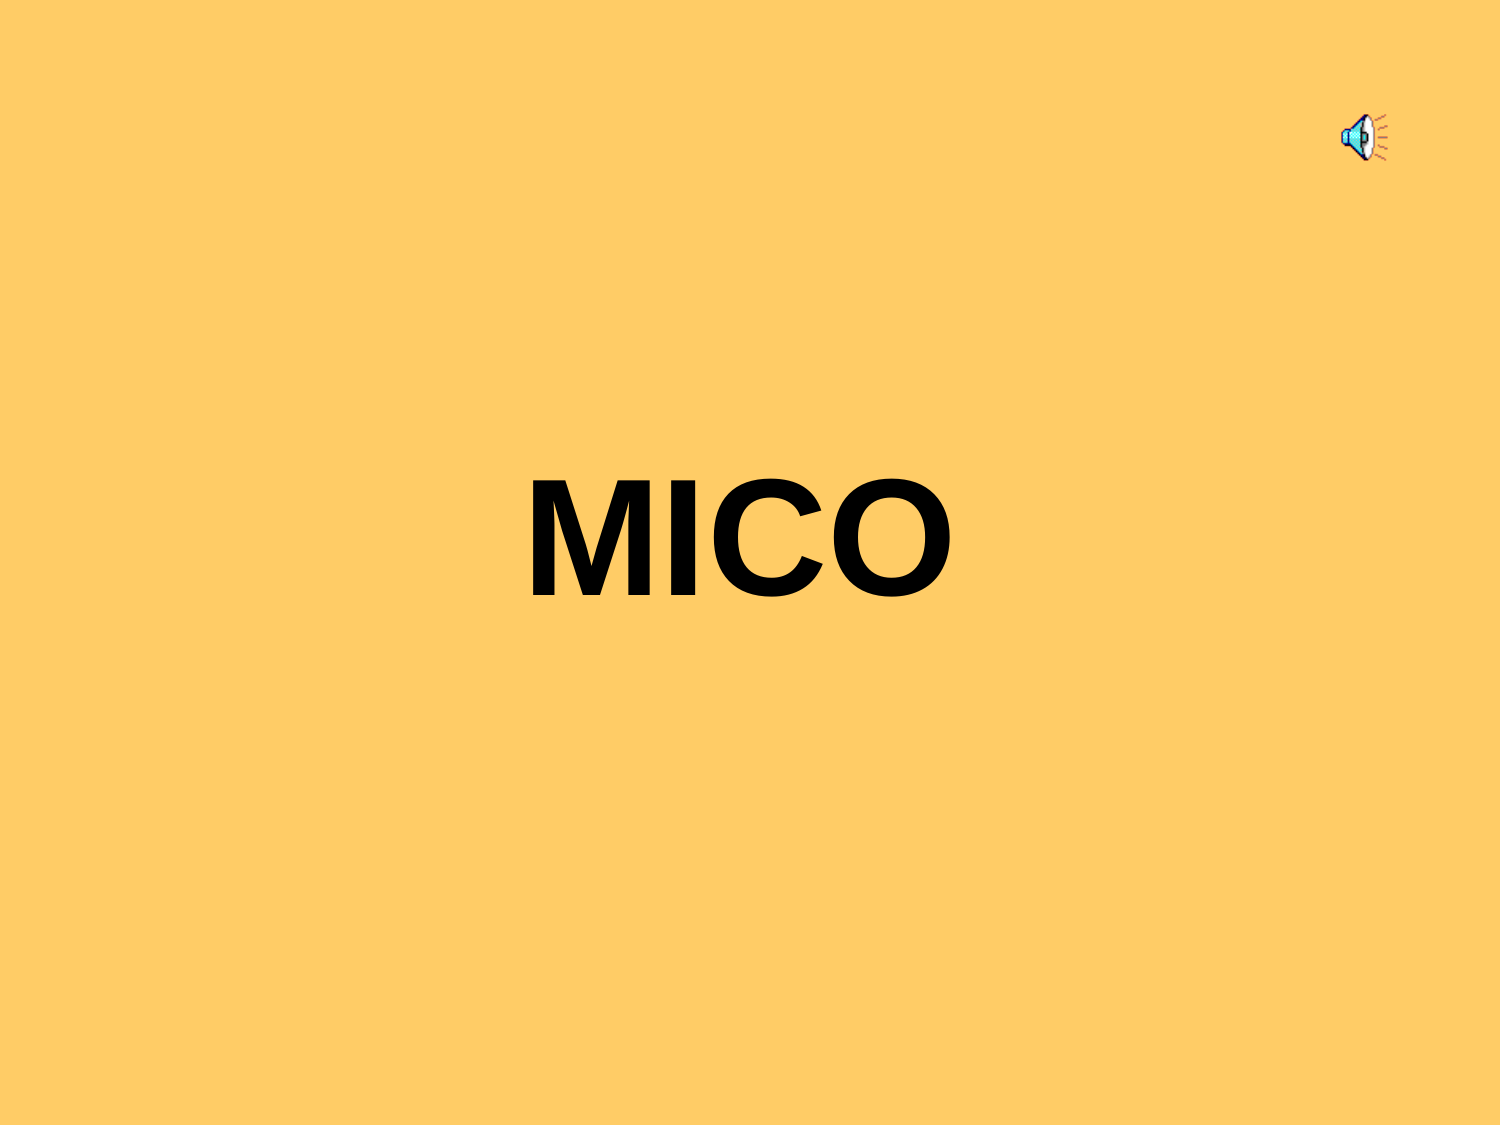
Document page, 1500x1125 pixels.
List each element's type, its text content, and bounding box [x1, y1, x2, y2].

title MICO [64, 430, 1415, 646]
picture [1340, 113, 1391, 164]
